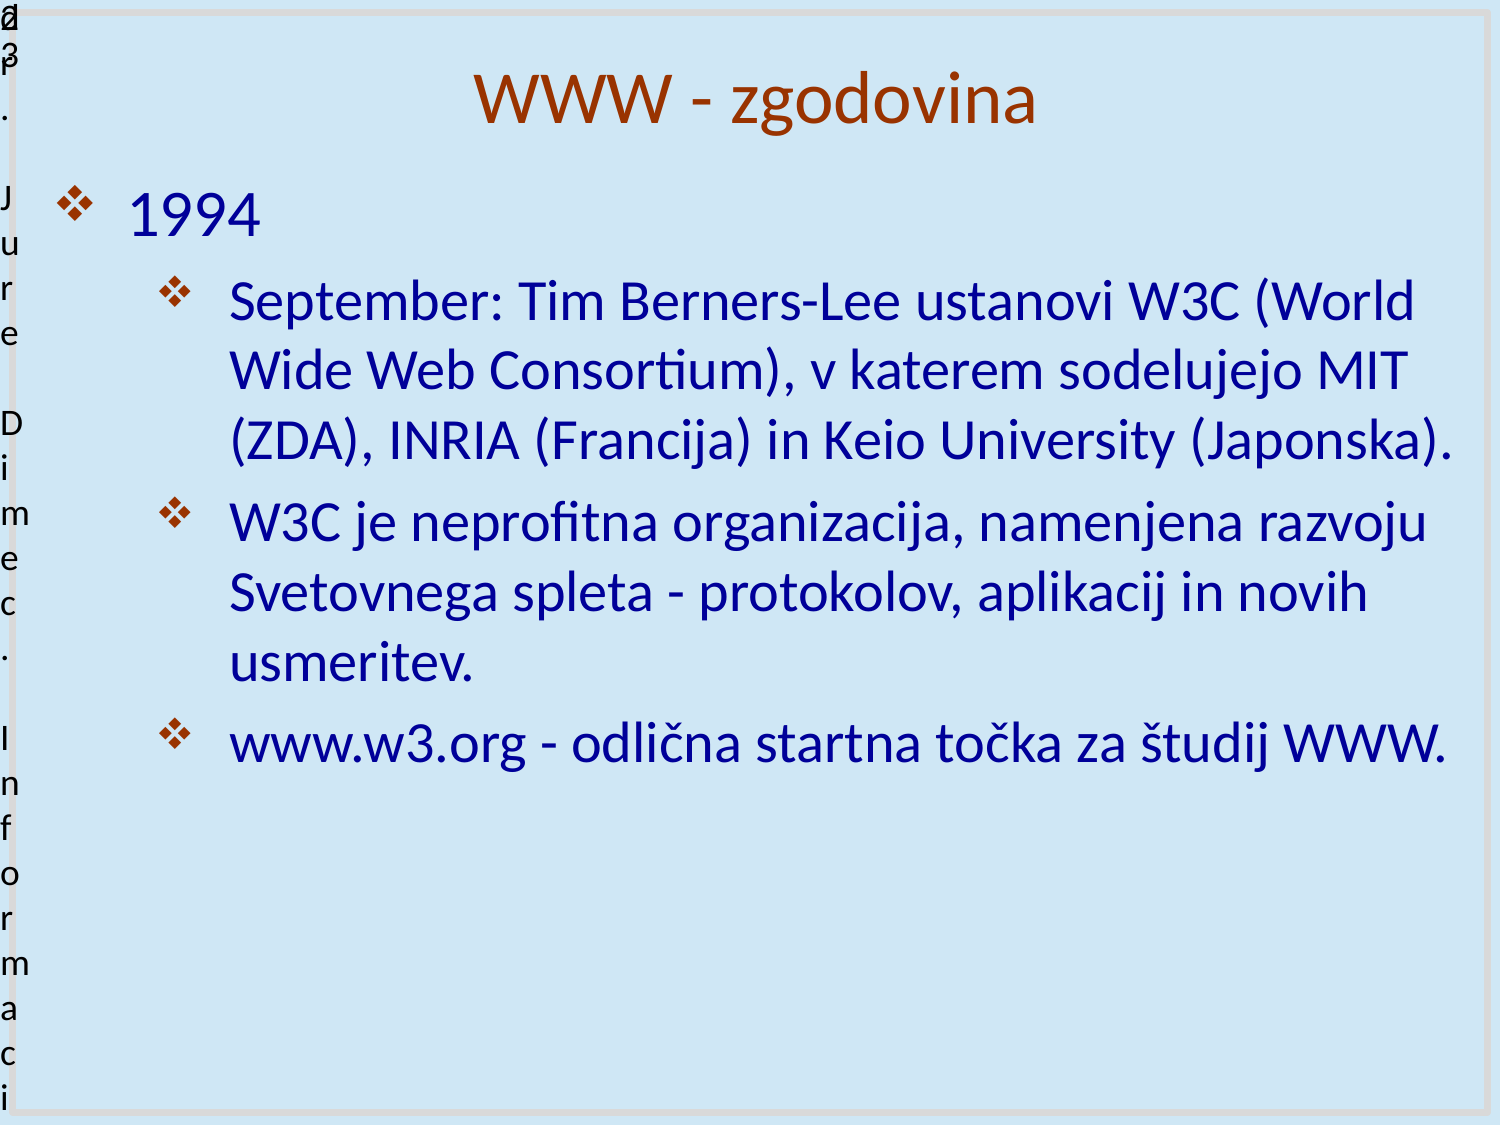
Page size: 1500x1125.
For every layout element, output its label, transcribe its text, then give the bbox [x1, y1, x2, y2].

list 1994 September: Tim Berners-Lee ustanovi W3C (World Wide Web Consortium), v katerem sodelujejo MIT (ZDA), INRIA (Francija) in Keio University (Japonska). W3C je neprofitna organizacija, namenjena razvoju Svetovnega spleta - protokolov, aplikacij in novih usmeritev. www.w3.org - odlična startna točka za študij WWW. [37, 162, 1475, 1050]
title WWW - zgodovina [37, 37, 1475, 150]
